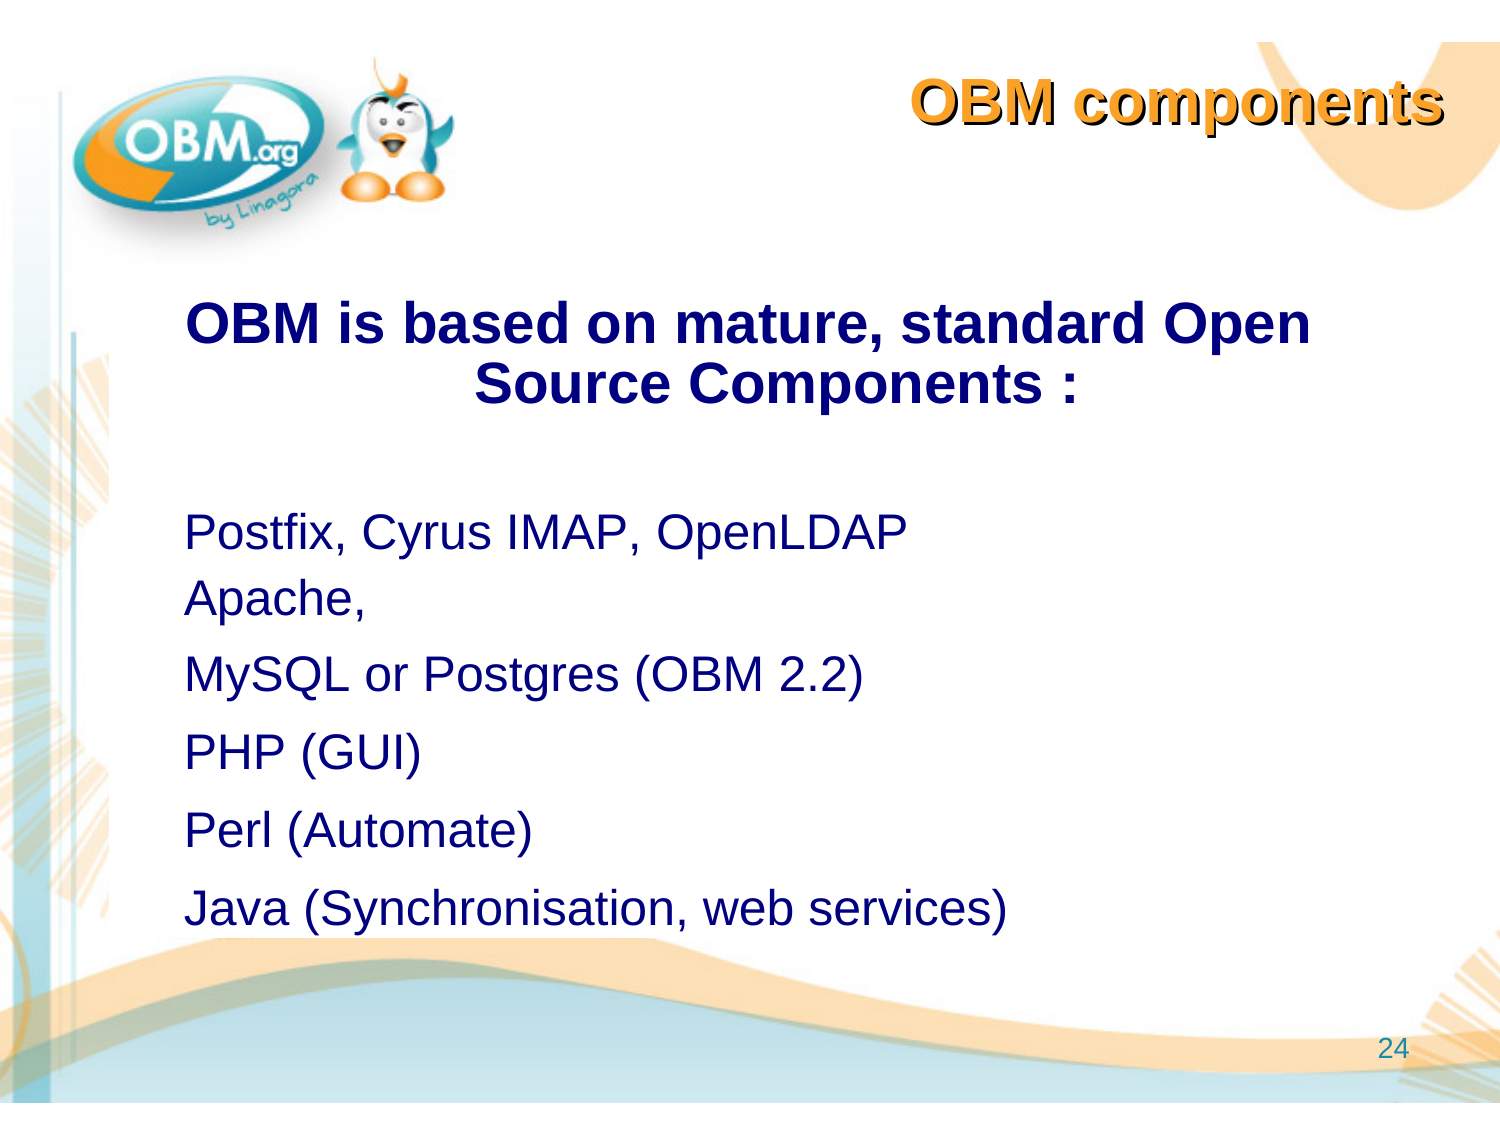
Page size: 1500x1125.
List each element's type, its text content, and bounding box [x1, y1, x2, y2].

title OBM components [408, 59, 1445, 148]
list OBM is based on mature, standard Open Source Components : Postfix, Cyrus IMAP, OpenLDAP Apache, MySQL or Postgres (OBM 2.2)‏ PHP (GUI)‏ Perl (Automate)‏ Java (Synchronisation, web services)‏ [108, 295, 1390, 934]
picture [0, 42, 1500, 1103]
